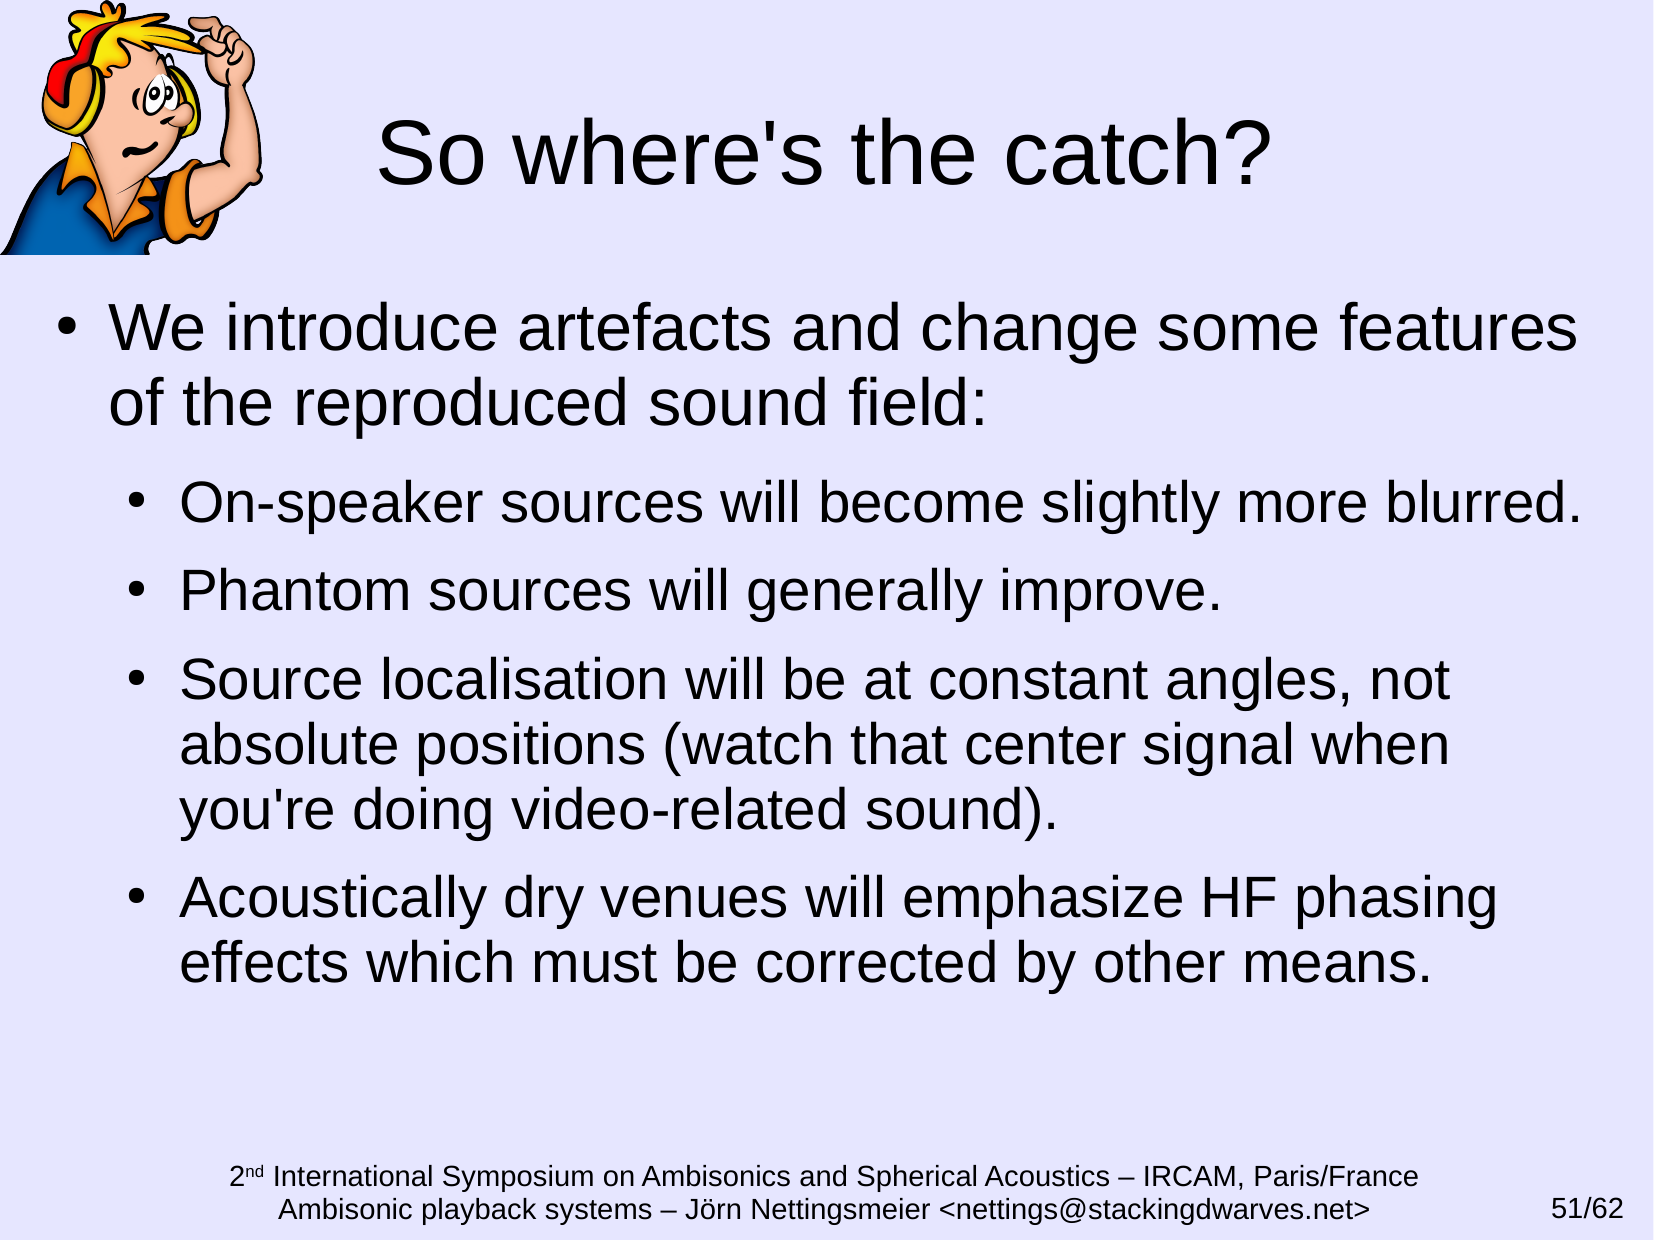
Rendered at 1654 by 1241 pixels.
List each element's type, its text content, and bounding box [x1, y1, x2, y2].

picture [0, 0, 263, 255]
title So where's the catch? [37, 49, 1613, 257]
list We introduce artefacts and change some features of the reproduced sound field: On-speaker sources will become slightly more blurred. Phantom sources will generally improve. Source localisation will be at constant angles, not absolute positions (watch that center signal when you're doing video-related sound). Acoustically dry venues will emphasize HF phasing effects which must be corrected by other means. [37, 290, 1613, 1109]
